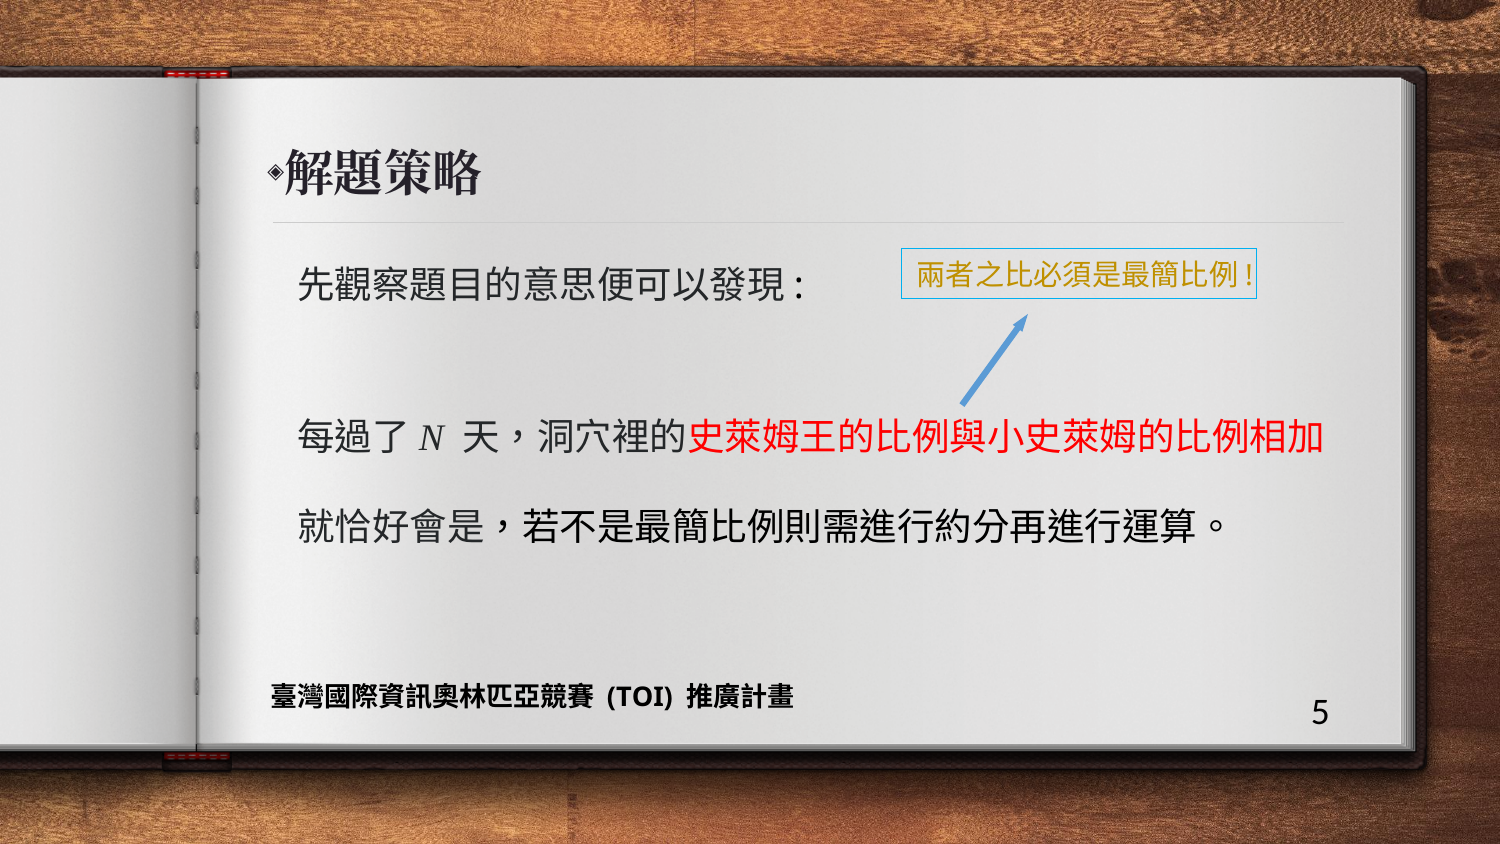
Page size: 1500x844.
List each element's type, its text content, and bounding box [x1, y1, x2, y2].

text_box 先觀察題目的意思便可以發現: [282, 253, 886, 313]
text_box 每過了N 天，洞穴裡的史萊姆王的比例與小史萊姆的比例相加 就恰好會是，若不是最簡比例則需進行約分再進行運算。 [282, 405, 1460, 555]
text_box 兩者之比必須是最簡比例! [902, 249, 1256, 299]
text_box [1295, 672, 1386, 737]
list 解題策略 [252, 126, 1194, 216]
